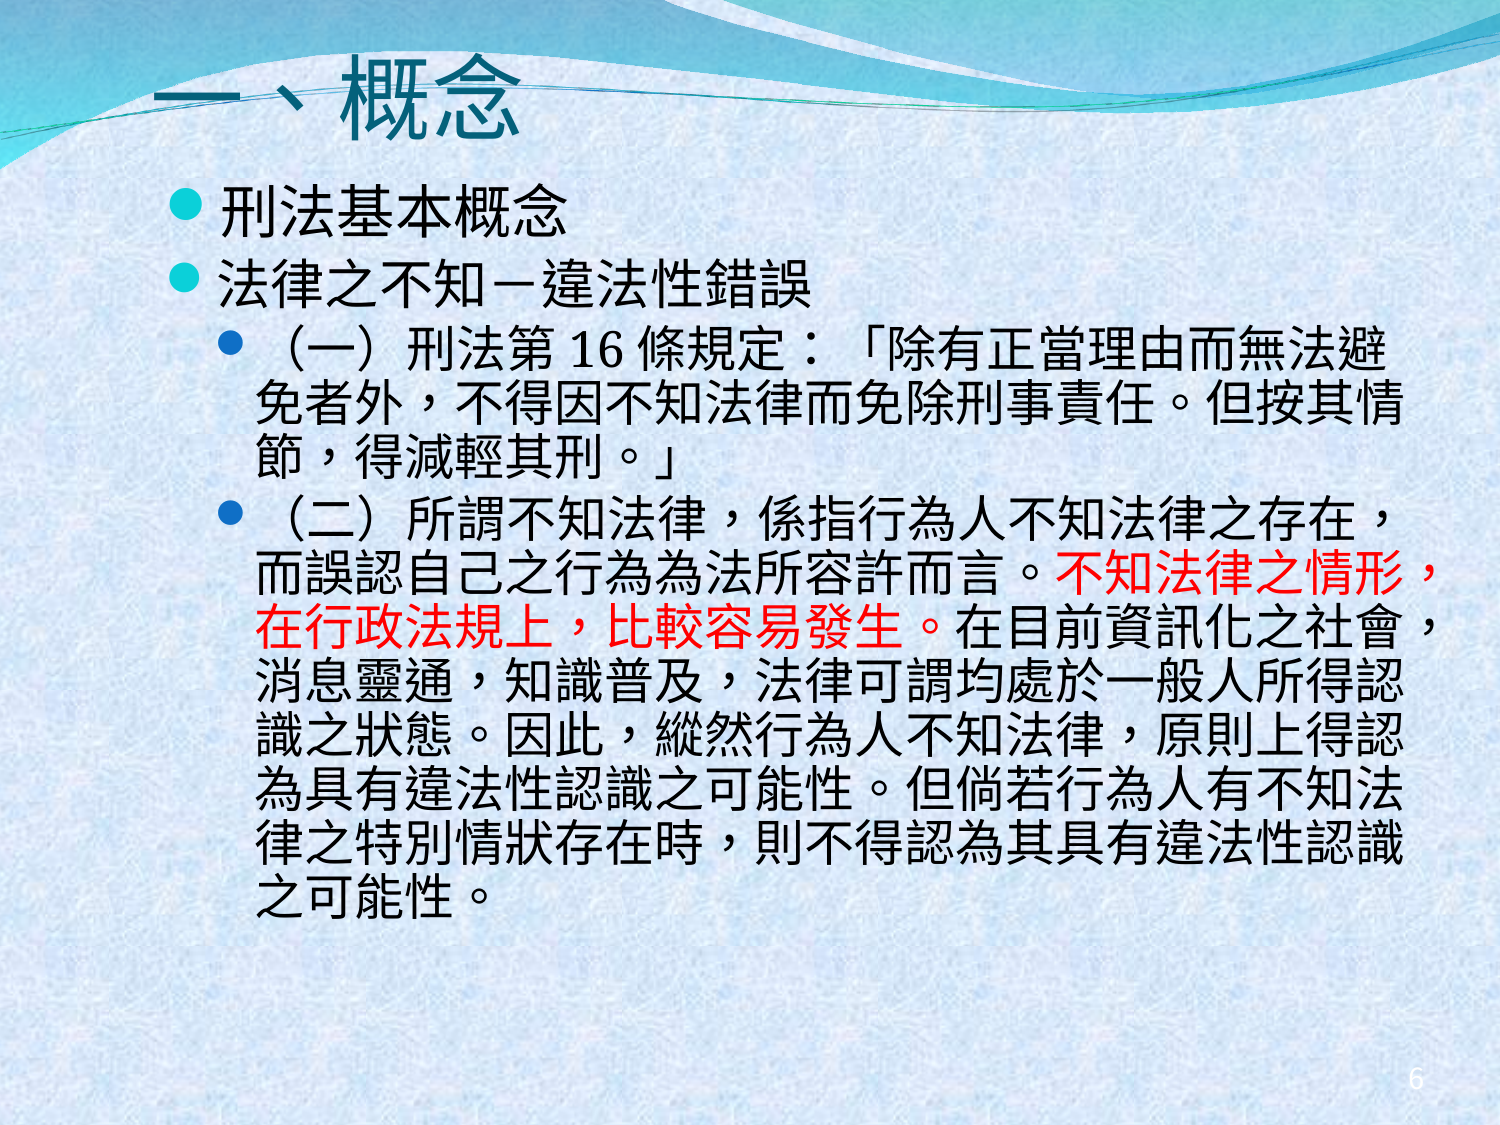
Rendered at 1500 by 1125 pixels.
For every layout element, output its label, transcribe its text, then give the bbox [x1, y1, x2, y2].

text_box <編號> [1299, 1042, 1426, 1103]
list 刑法基本概念 法律之不知－違法性錯誤 （一）刑法第16條規定：「除有正當理由而無法避免者外，不得因不知法律而免除刑事責任。但按其情節，得減輕其刑。」 （二）所謂不知法律，係指行為人不知法律之存在，而誤認自己之行為為法所容許而言。不知法律之情形，在行政法規上，比較容易發生。在目前資訊化之社會，消息靈通，知識普及，法律可謂均處於一般人所得認識之狀態。因此，縱然行為人不知法律，原則上得認為具有違法性認識之可能性。但倘若行為人有不知法律之特別情狀存在時，則不得認為其具有違法性認識之可能性。 [150, 175, 1426, 988]
title 一、概念 [150, 45, 1426, 153]
picture [0, 0, 1500, 1125]
